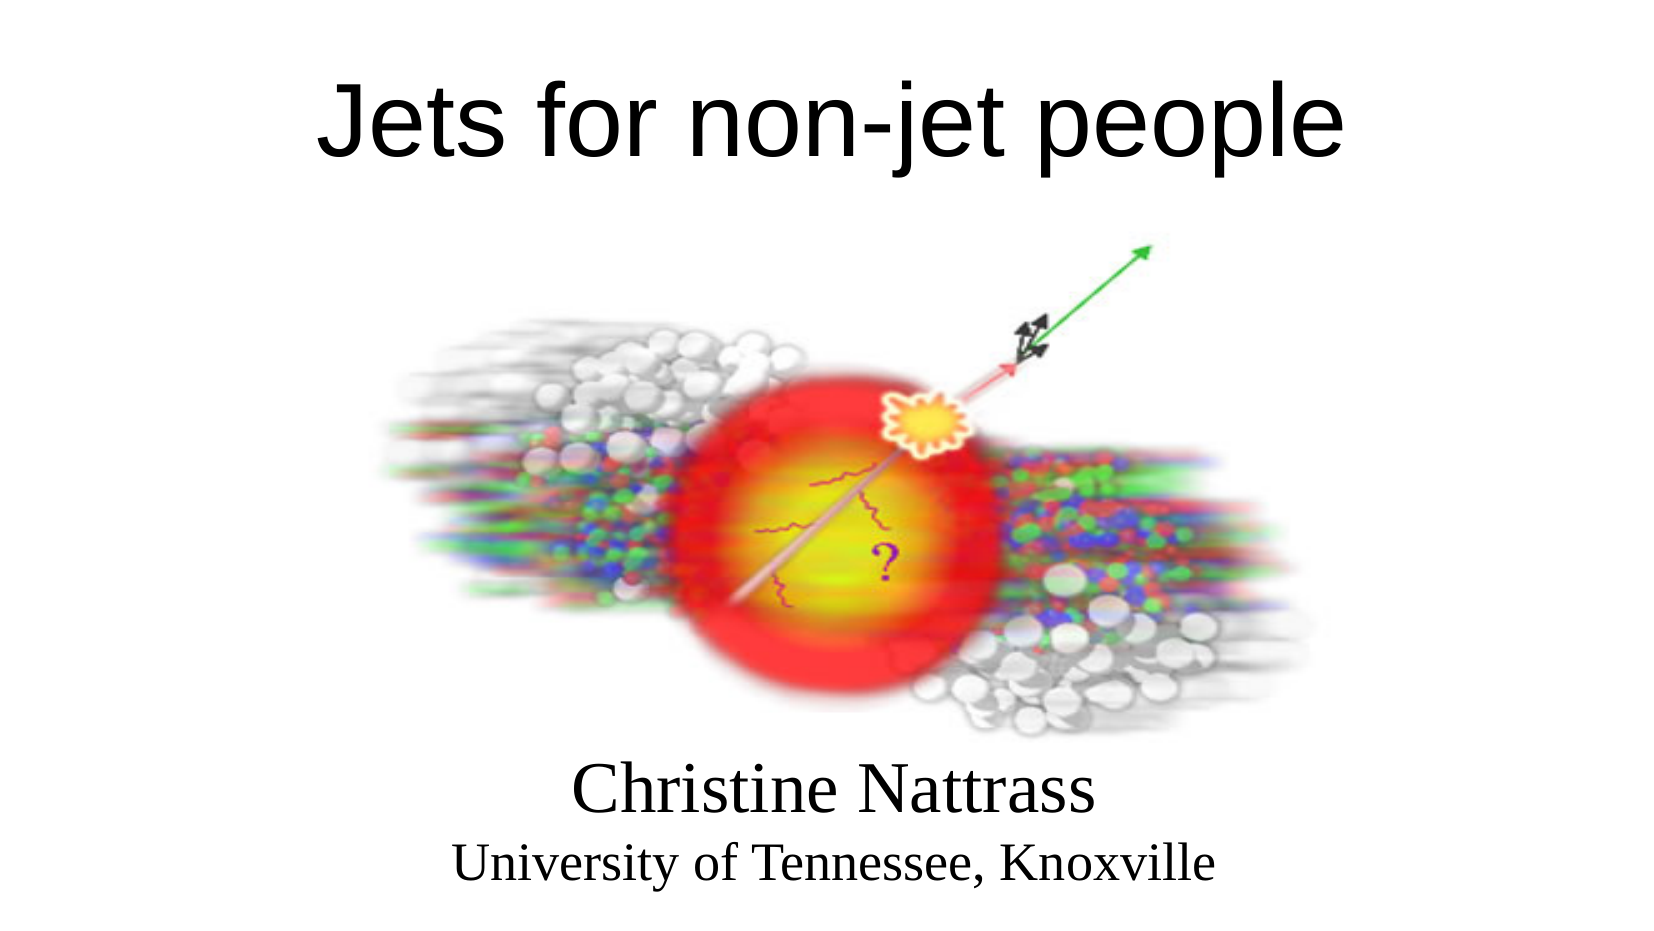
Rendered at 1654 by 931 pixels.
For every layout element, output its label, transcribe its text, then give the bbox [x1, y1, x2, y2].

text_box Christine Nattrass University of Tennessee, Knoxville [15, 731, 1654, 865]
picture [350, 230, 1350, 731]
text_box Jets for non-jet people [0, 0, 1654, 230]
